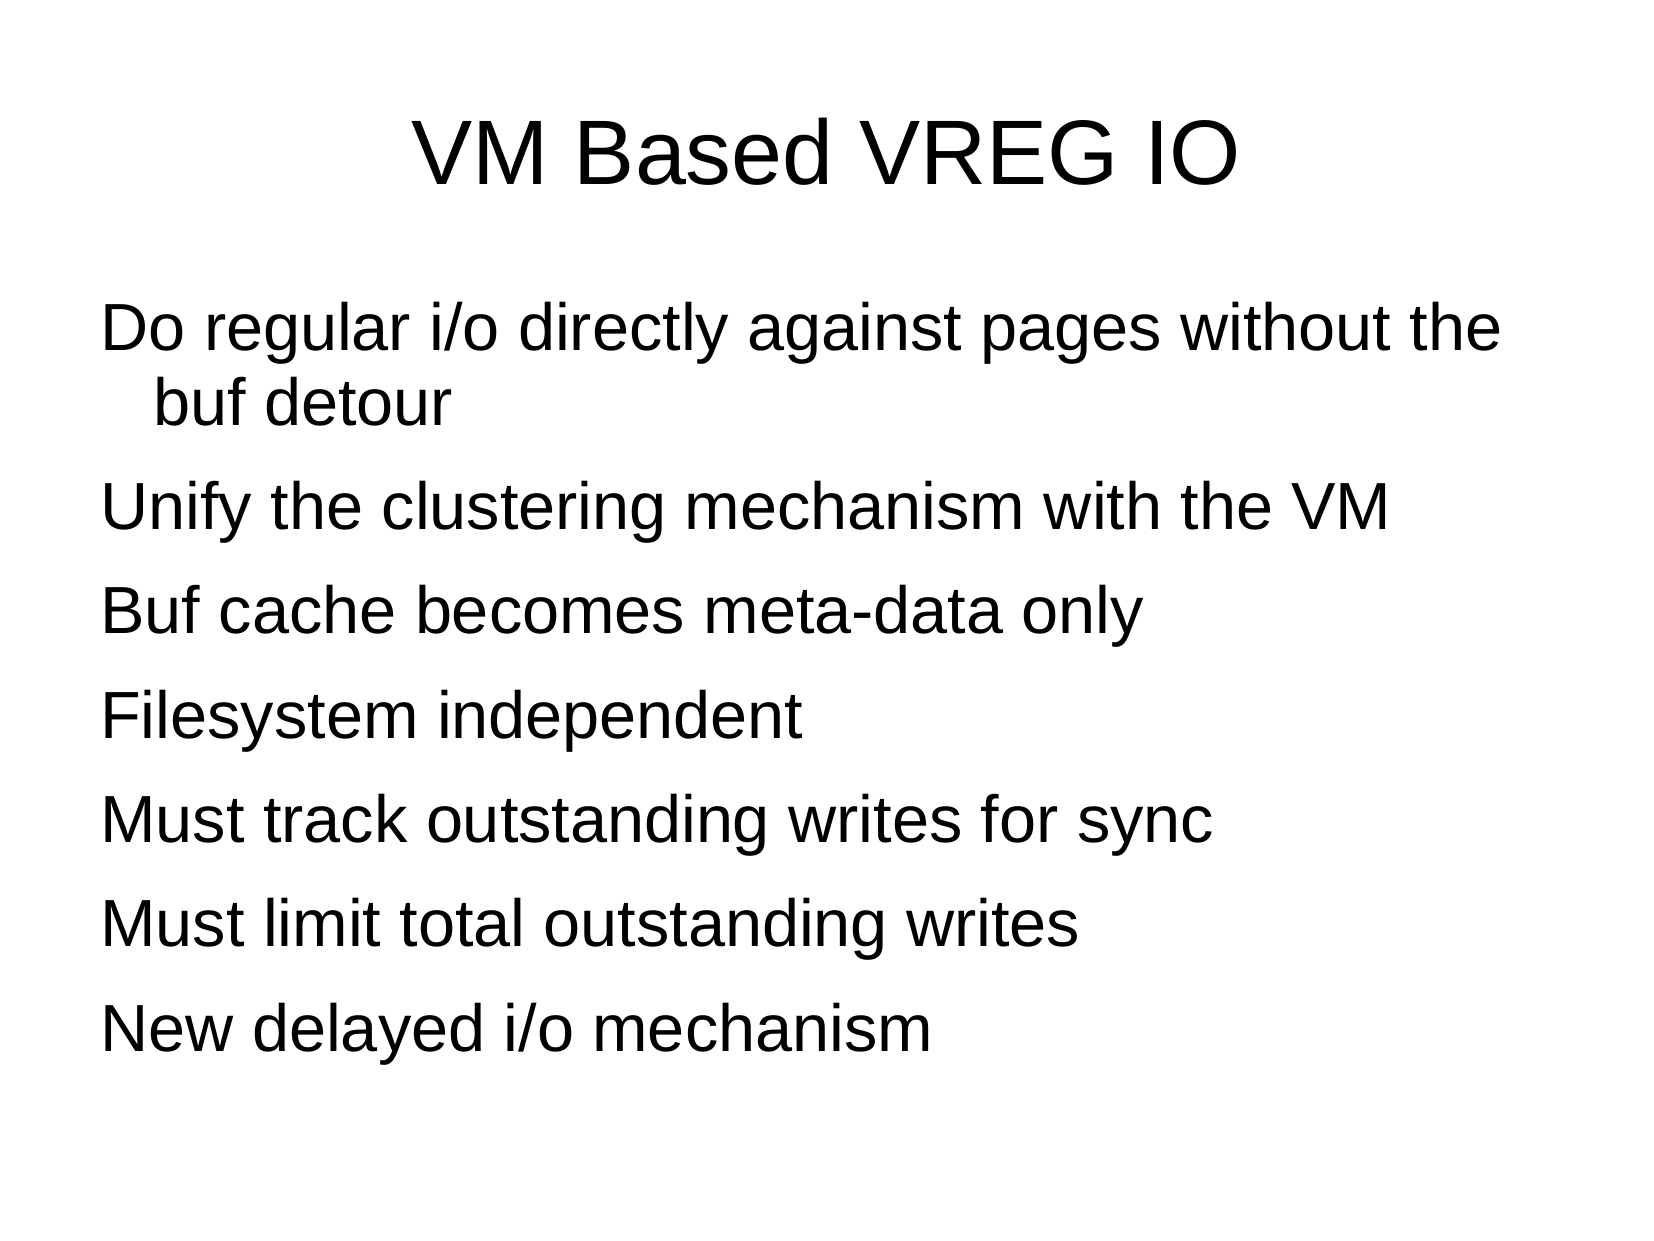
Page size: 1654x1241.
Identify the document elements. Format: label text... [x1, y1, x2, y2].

title VM Based VREG IO [82, 56, 1571, 250]
list Do regular i/o directly against pages without the buf detour Unify the clustering mechanism with the VM Buf cache becomes meta-data only Filesystem independent Must track outstanding writes for sync Must limit total outstanding writes New delayed i/o mechanism [82, 290, 1571, 1094]
